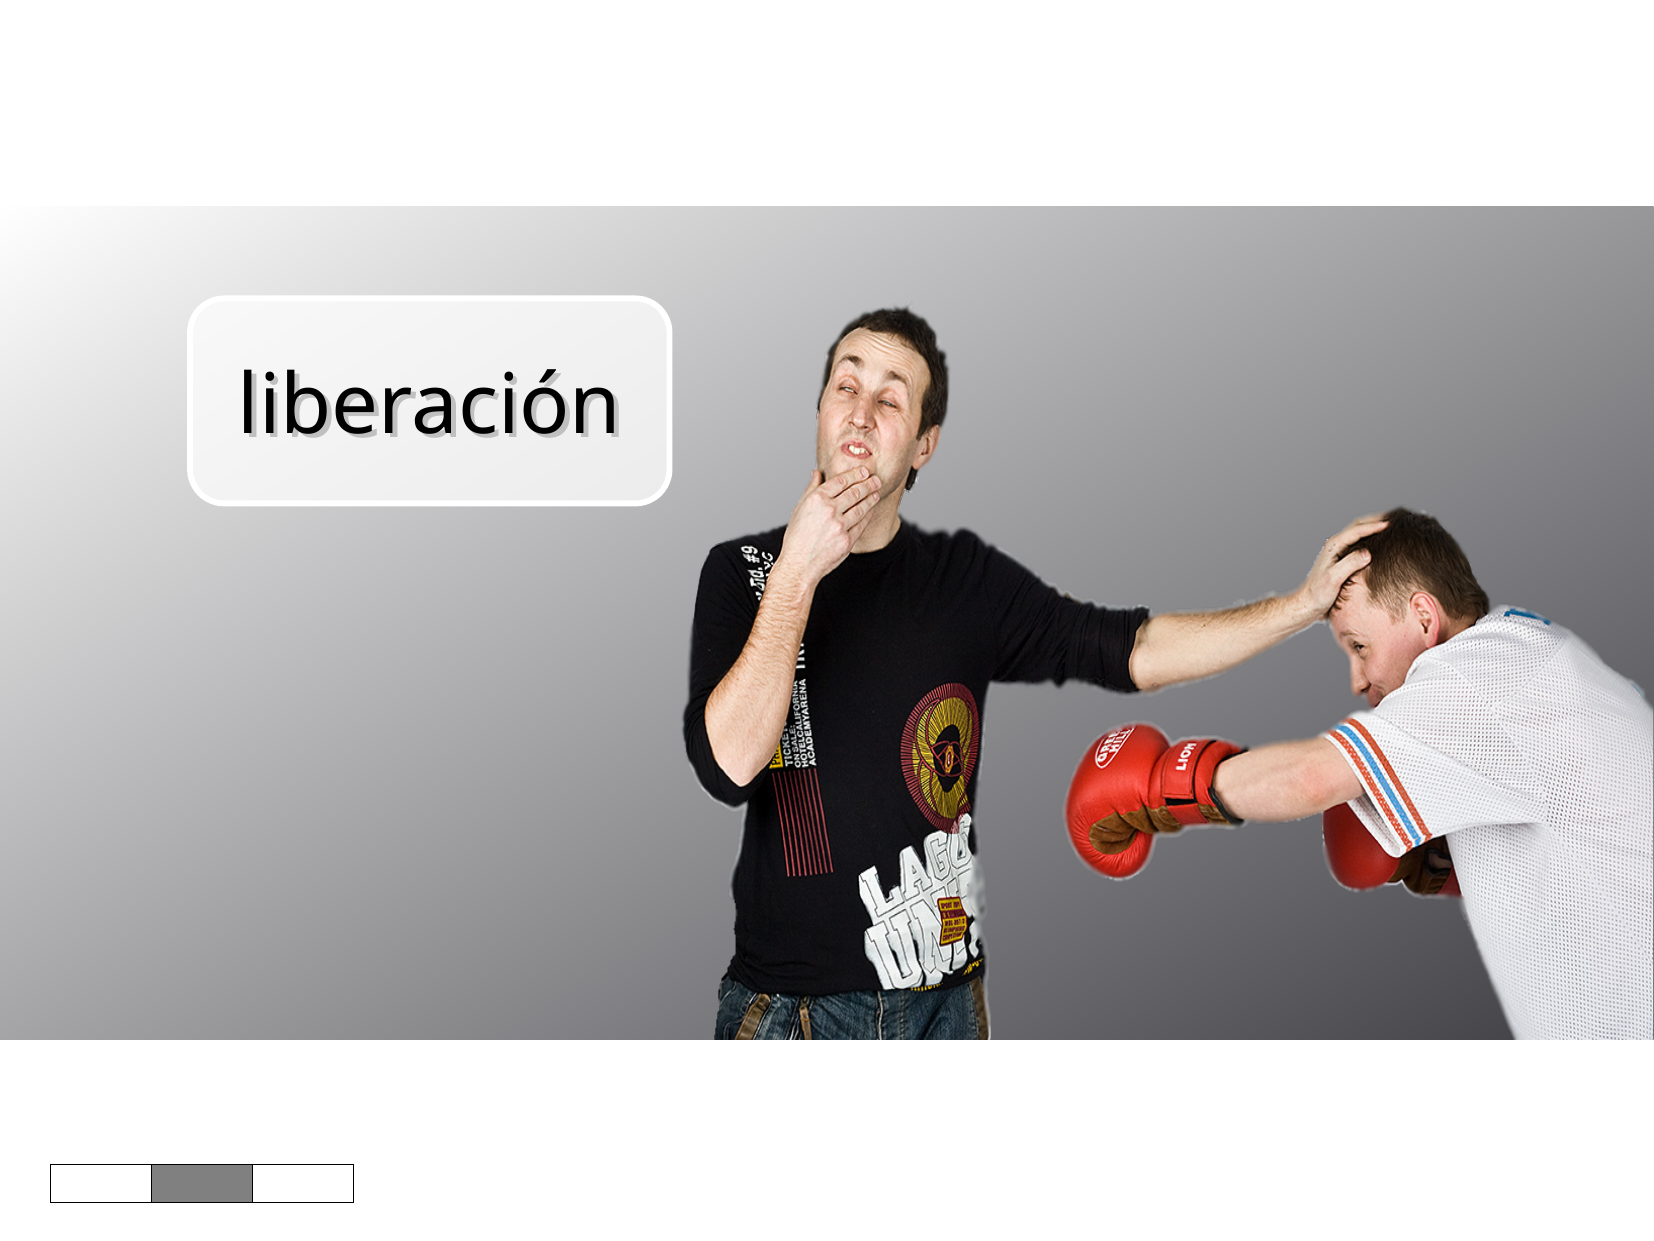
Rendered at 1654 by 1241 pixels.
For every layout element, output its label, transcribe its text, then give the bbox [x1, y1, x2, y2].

text_box [50, 1164, 354, 1203]
text_box liberación [190, 298, 670, 504]
picture [681, 300, 1654, 1040]
